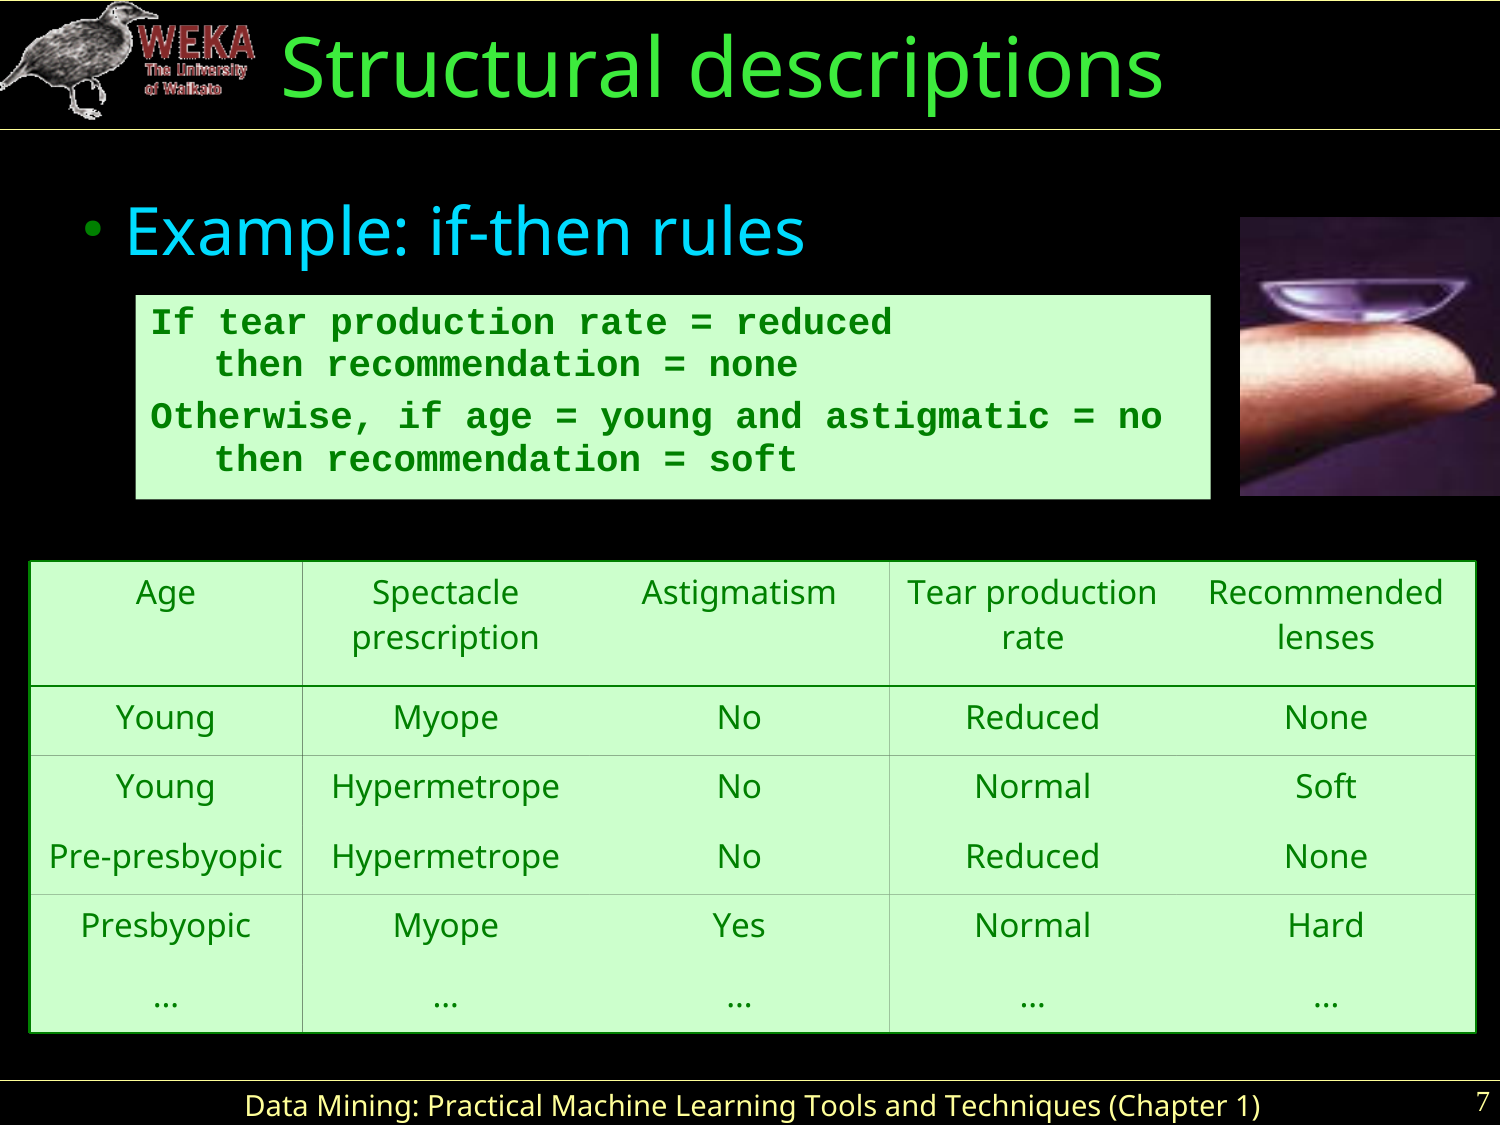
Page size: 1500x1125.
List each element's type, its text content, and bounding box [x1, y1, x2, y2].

text_box Hypermetrope [303, 826, 590, 895]
text_box Tear production rate [890, 562, 1177, 685]
text_box No [590, 756, 890, 826]
text_box Reduced [890, 687, 1177, 756]
text_box Myope [303, 687, 590, 756]
text_box Young [31, 687, 303, 756]
text_box Age [31, 562, 303, 685]
text_box Soft [1177, 756, 1475, 826]
text_box Normal [890, 756, 1177, 826]
text_box Spectacle prescription [303, 562, 590, 685]
text_box No [590, 687, 890, 756]
text_box Yes [590, 895, 890, 965]
picture [1240, 217, 1500, 496]
text_box None [1177, 826, 1475, 895]
text_box Reduced [890, 826, 1177, 895]
text_box Presbyopic [31, 895, 303, 965]
text_box Astigmatism [590, 562, 890, 685]
text_box Normal [890, 895, 1177, 965]
text_box No [590, 826, 890, 895]
title Structural descriptions [177, 0, 1270, 167]
text_box … [890, 965, 1177, 1032]
text_box … [590, 965, 890, 1032]
text_box … [303, 965, 590, 1032]
text_box None [1177, 687, 1475, 756]
list Example: if-then rules [67, 1034, 1418, 1093]
picture [0, 1, 177, 129]
text_box Hypermetrope [303, 756, 590, 826]
text_box … [1177, 965, 1475, 1032]
text_box Hard [1177, 895, 1475, 965]
list Example: if-then rules [67, 177, 1418, 560]
text_box Pre-presbyopic [31, 826, 303, 895]
text_box Young [31, 756, 303, 826]
text_box … [31, 965, 303, 1032]
text_box If tear production rate = reduced then recommendation = none Otherwise, if age = young and astigmatic = no then recommendation = soft [135, 295, 1211, 500]
text_box Myope [303, 895, 590, 965]
text_box Recommended lenses [1177, 562, 1475, 685]
